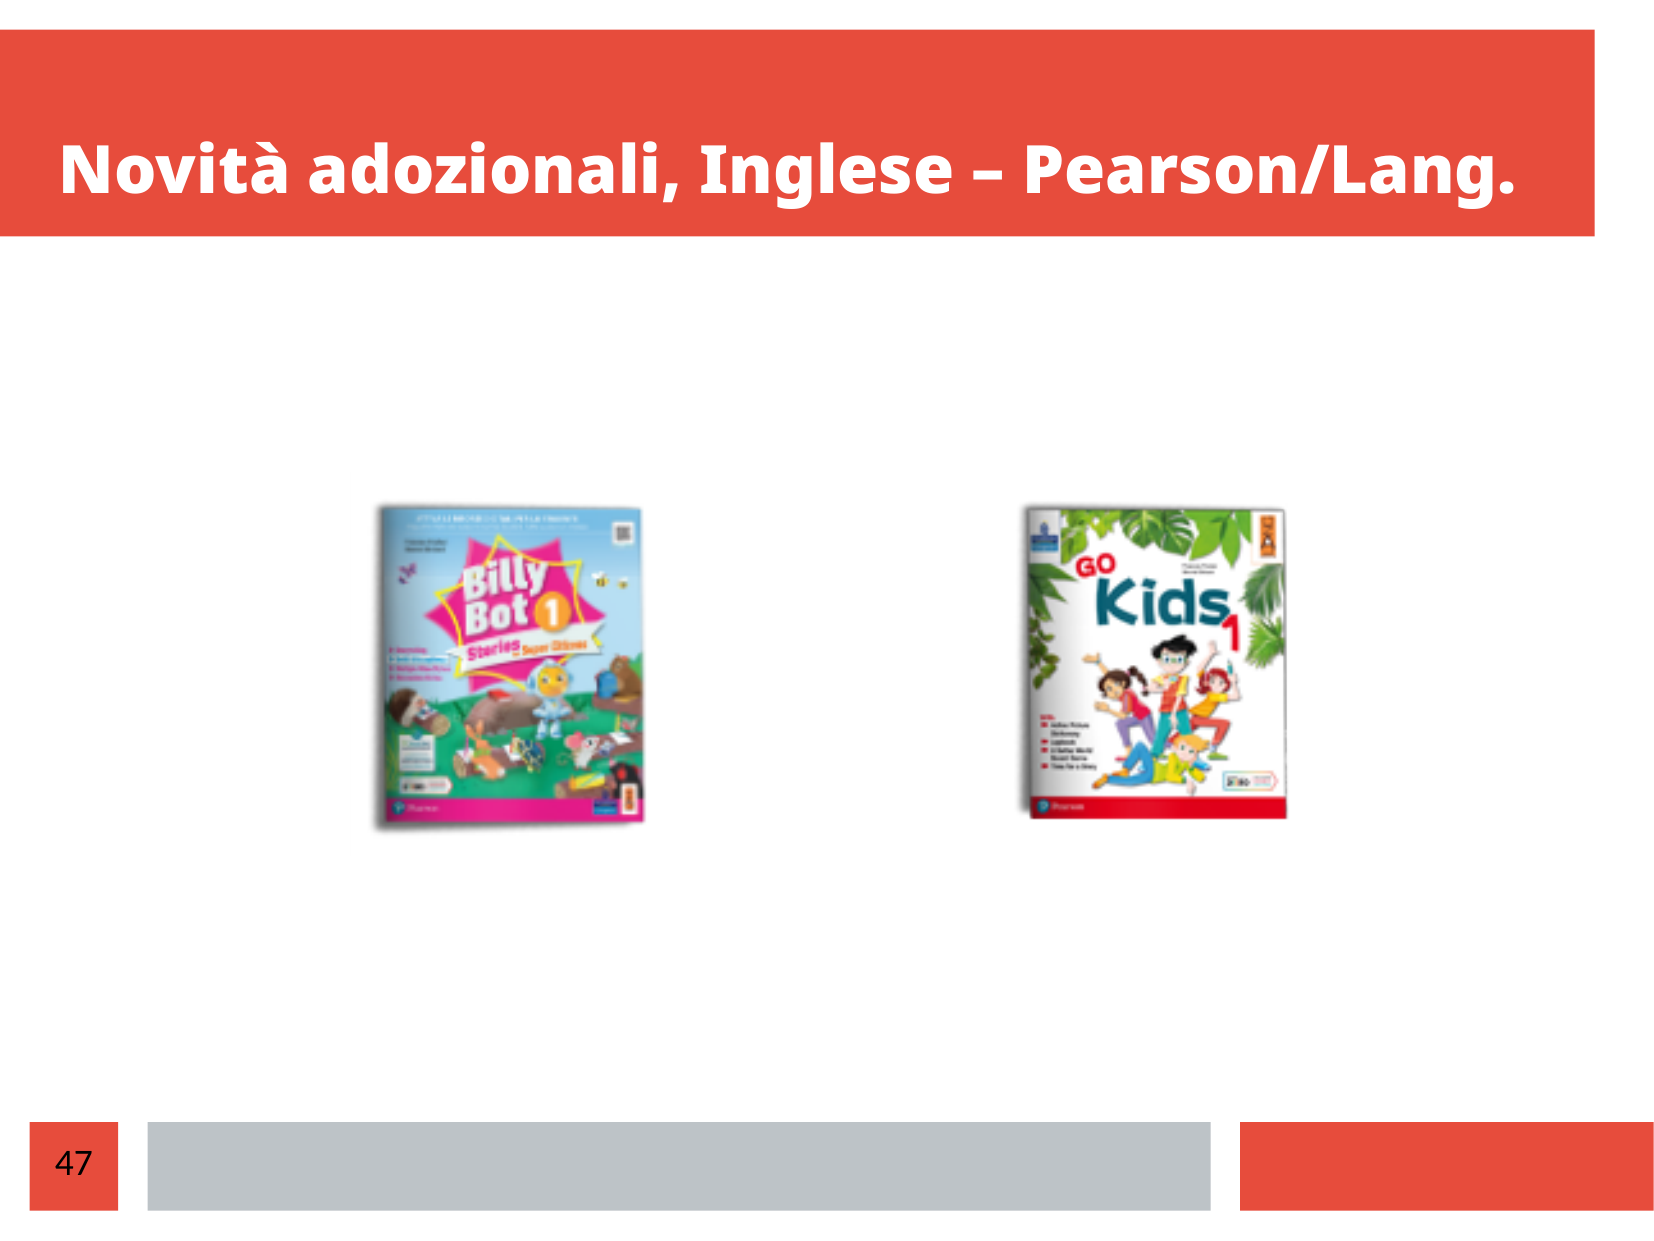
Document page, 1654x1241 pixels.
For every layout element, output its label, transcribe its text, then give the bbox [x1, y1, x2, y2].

picture [995, 472, 1305, 856]
picture [349, 472, 659, 856]
title Novità adozionali, Inglese – Pearson/Lang. [59, 59, 1595, 207]
text_box <numero> [29, 1122, 119, 1211]
